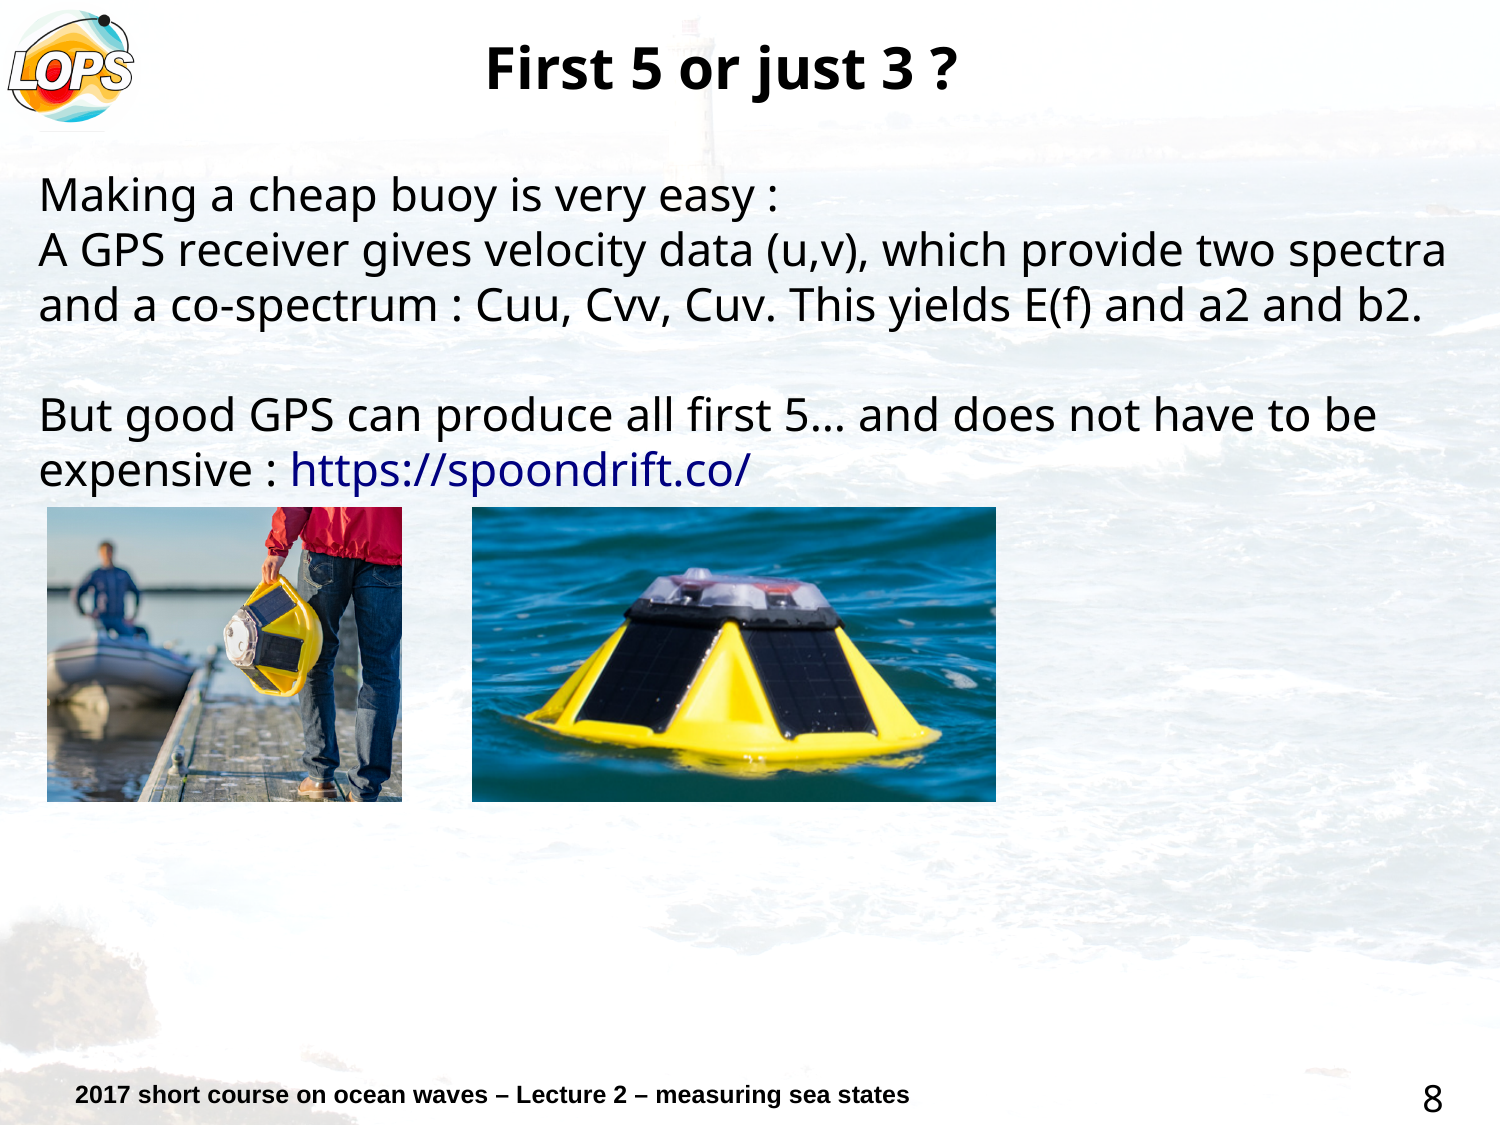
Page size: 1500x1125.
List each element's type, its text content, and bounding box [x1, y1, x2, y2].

text_box First 5 or just 3 ? [469, 23, 974, 103]
picture [0, 0, 1500, 1125]
text_box Making a cheap buoy is very easy : A GPS receiver gives velocity data (u,v), which provide two spectra and a co-spectrum : Cuu, Cvv, Cuv. This yields E(f) and a2 and b2. But good GPS can produce all first 5… and does not have to be expensive : https://spoondrift.co/ [23, 103, 1483, 567]
